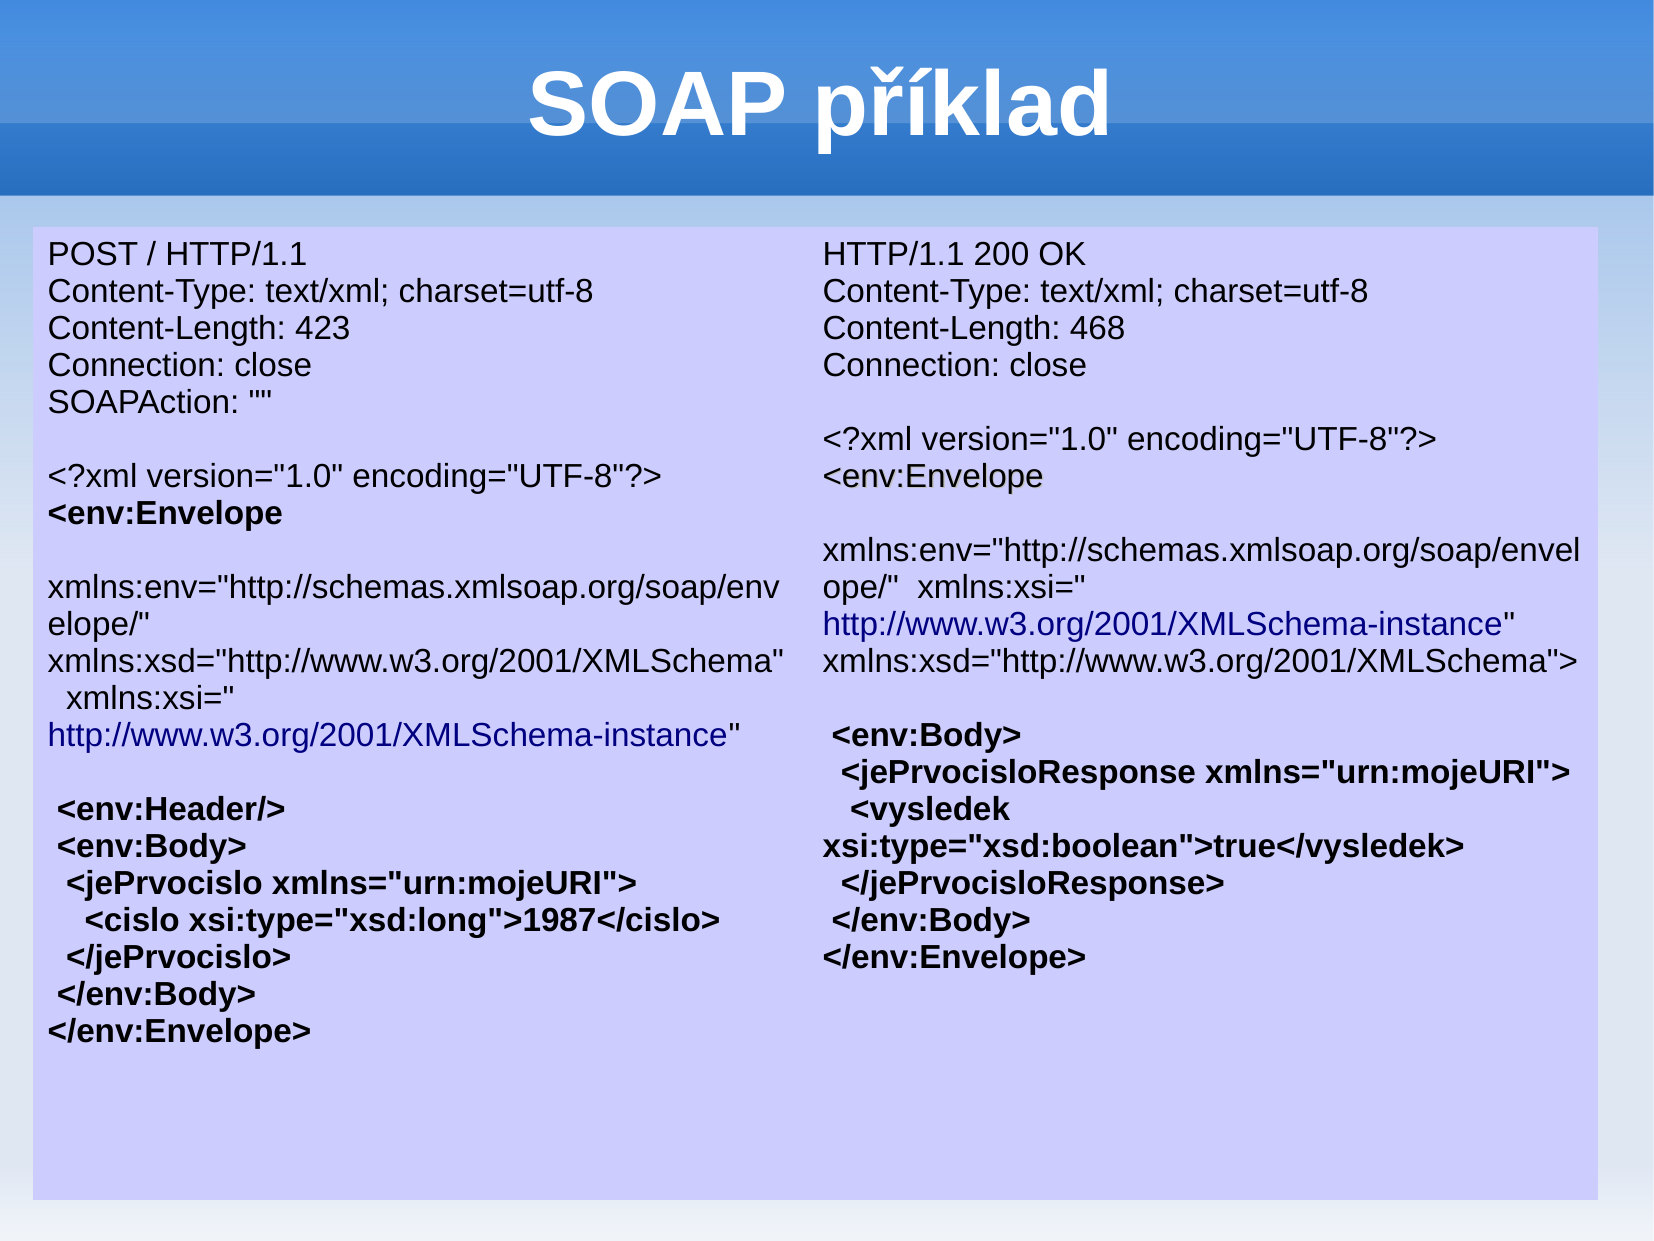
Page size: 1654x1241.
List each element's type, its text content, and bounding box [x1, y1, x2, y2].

title SOAP příklad [76, 0, 1565, 208]
table_header HTTP/1.1 200 OK Content-Type: text/xml; charset=utf-8 Content-Length: 468 Connection: close <?xml version="1.0" encoding="UTF-8"?> <env:Envelope xmlns:env="http://schemas.xmlsoap.org/soap/envelope/" xmlns:xsi="http://www.w3.org/2001/XMLSchema-instance" xmlns:xsd="http://www.w3.org/2001/XMLSchema"> <env:Body> <jePrvocisloResponse xmlns="urn:mojeURI"> <vysledek xsi:type="xsd:boolean">true</vysledek> </jePrvocisloResponse> </env:Body> </env:Envelope> [808, 227, 1598, 1200]
picture [0, 0, 1654, 1241]
table_header POST / HTTP/1.1 Content-Type: text/xml; charset=utf-8 Content-Length: 423 Connection: close SOAPAction: "" <?xml version="1.0" encoding="UTF-8"?> <env:Envelope xmlns:env="http://schemas.xmlsoap.org/soap/envelope/" xmlns:xsd="http://www.w3.org/2001/XMLSchema" xmlns:xsi="http://www.w3.org/2001/XMLSchema-instance" <env:Header/> <env:Body> <jePrvocislo xmlns="urn:mojeURI"> <cislo xsi:type="xsd:long">1987</cislo> </jePrvocislo> </env:Body> </env:Envelope> [33, 227, 808, 1200]
